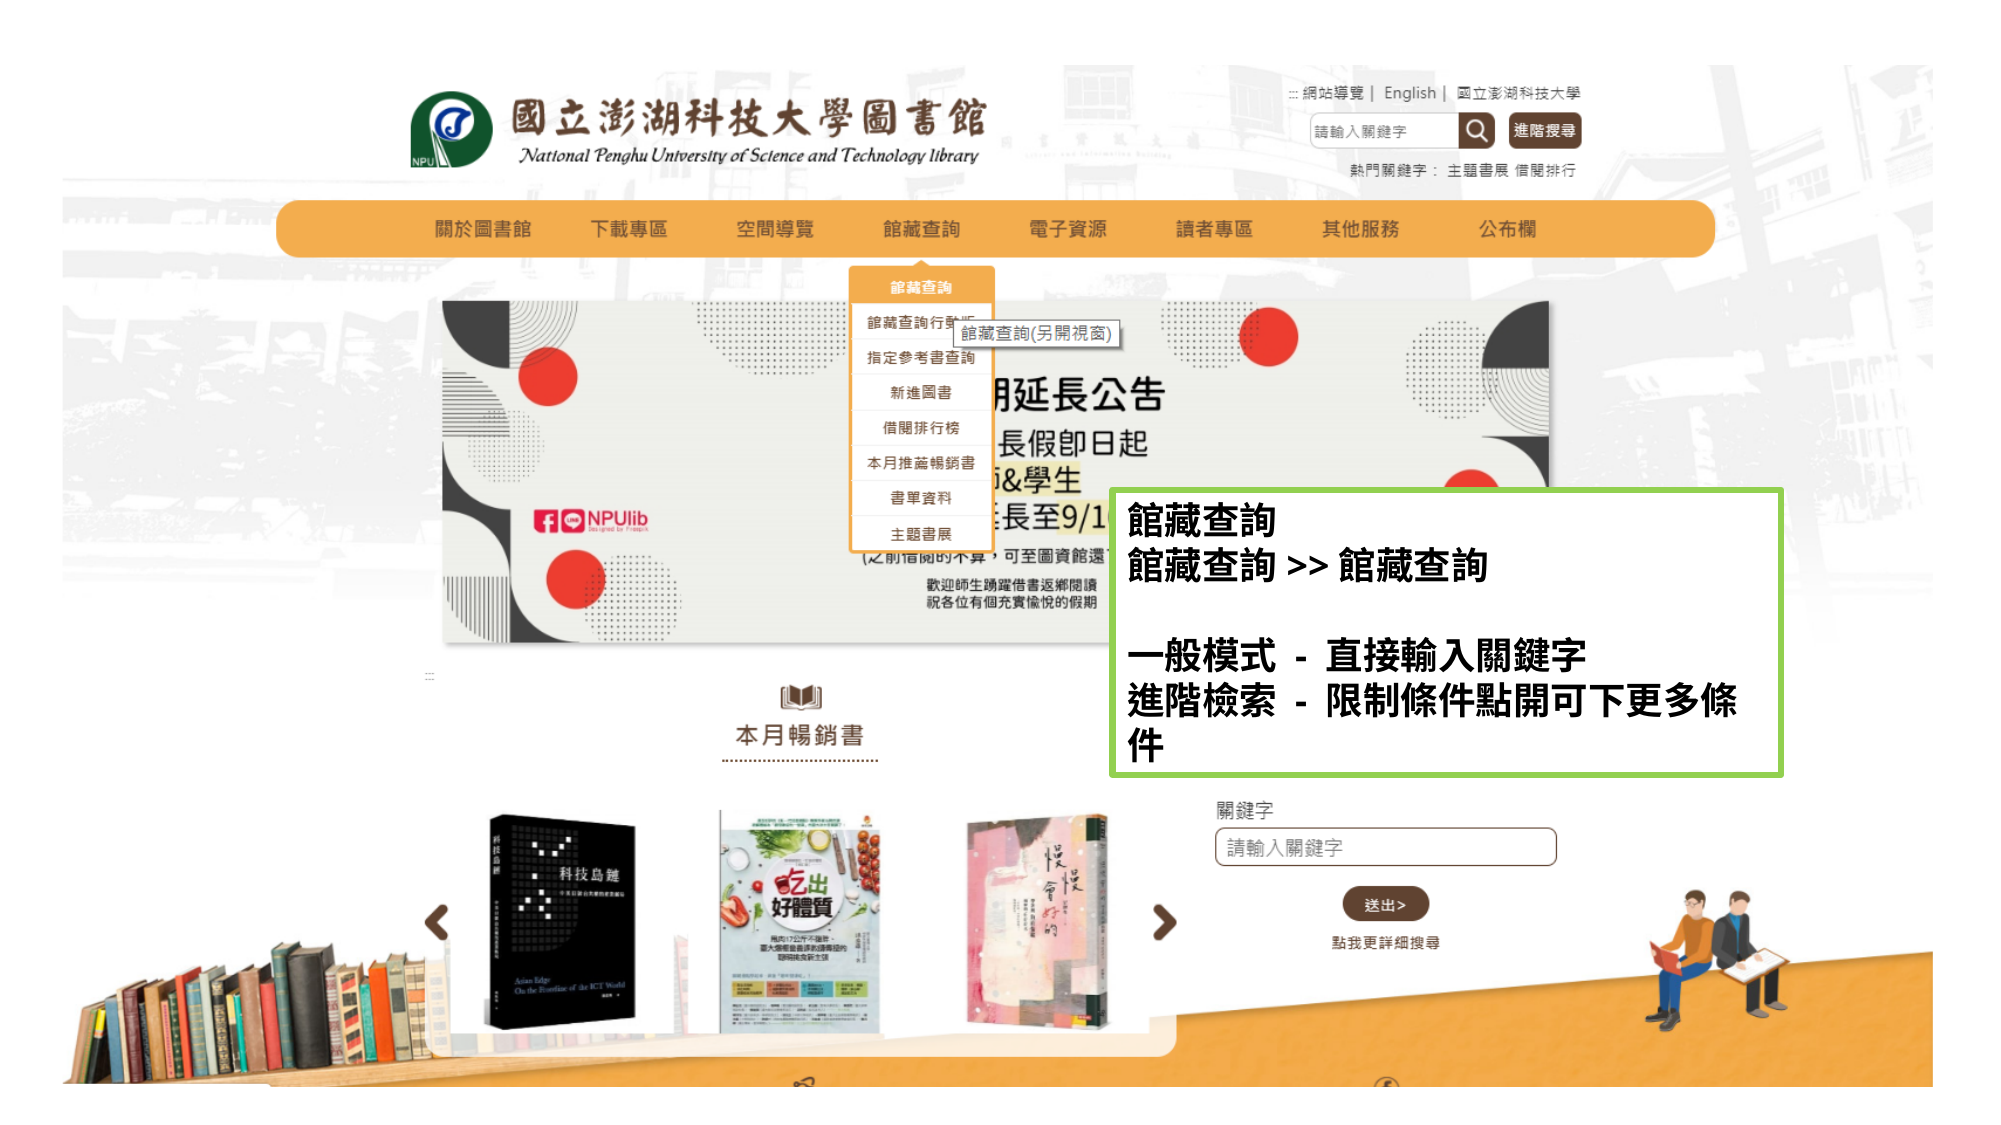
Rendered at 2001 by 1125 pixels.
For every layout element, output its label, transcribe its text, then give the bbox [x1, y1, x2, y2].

picture [62, 65, 1938, 1087]
text_box 館藏查詢 館藏查詢>>館藏查詢 一般模式 - 直接輸入關鍵字 進階檢索 - 限制條件點開可下更多條件 [1112, 489, 1782, 733]
